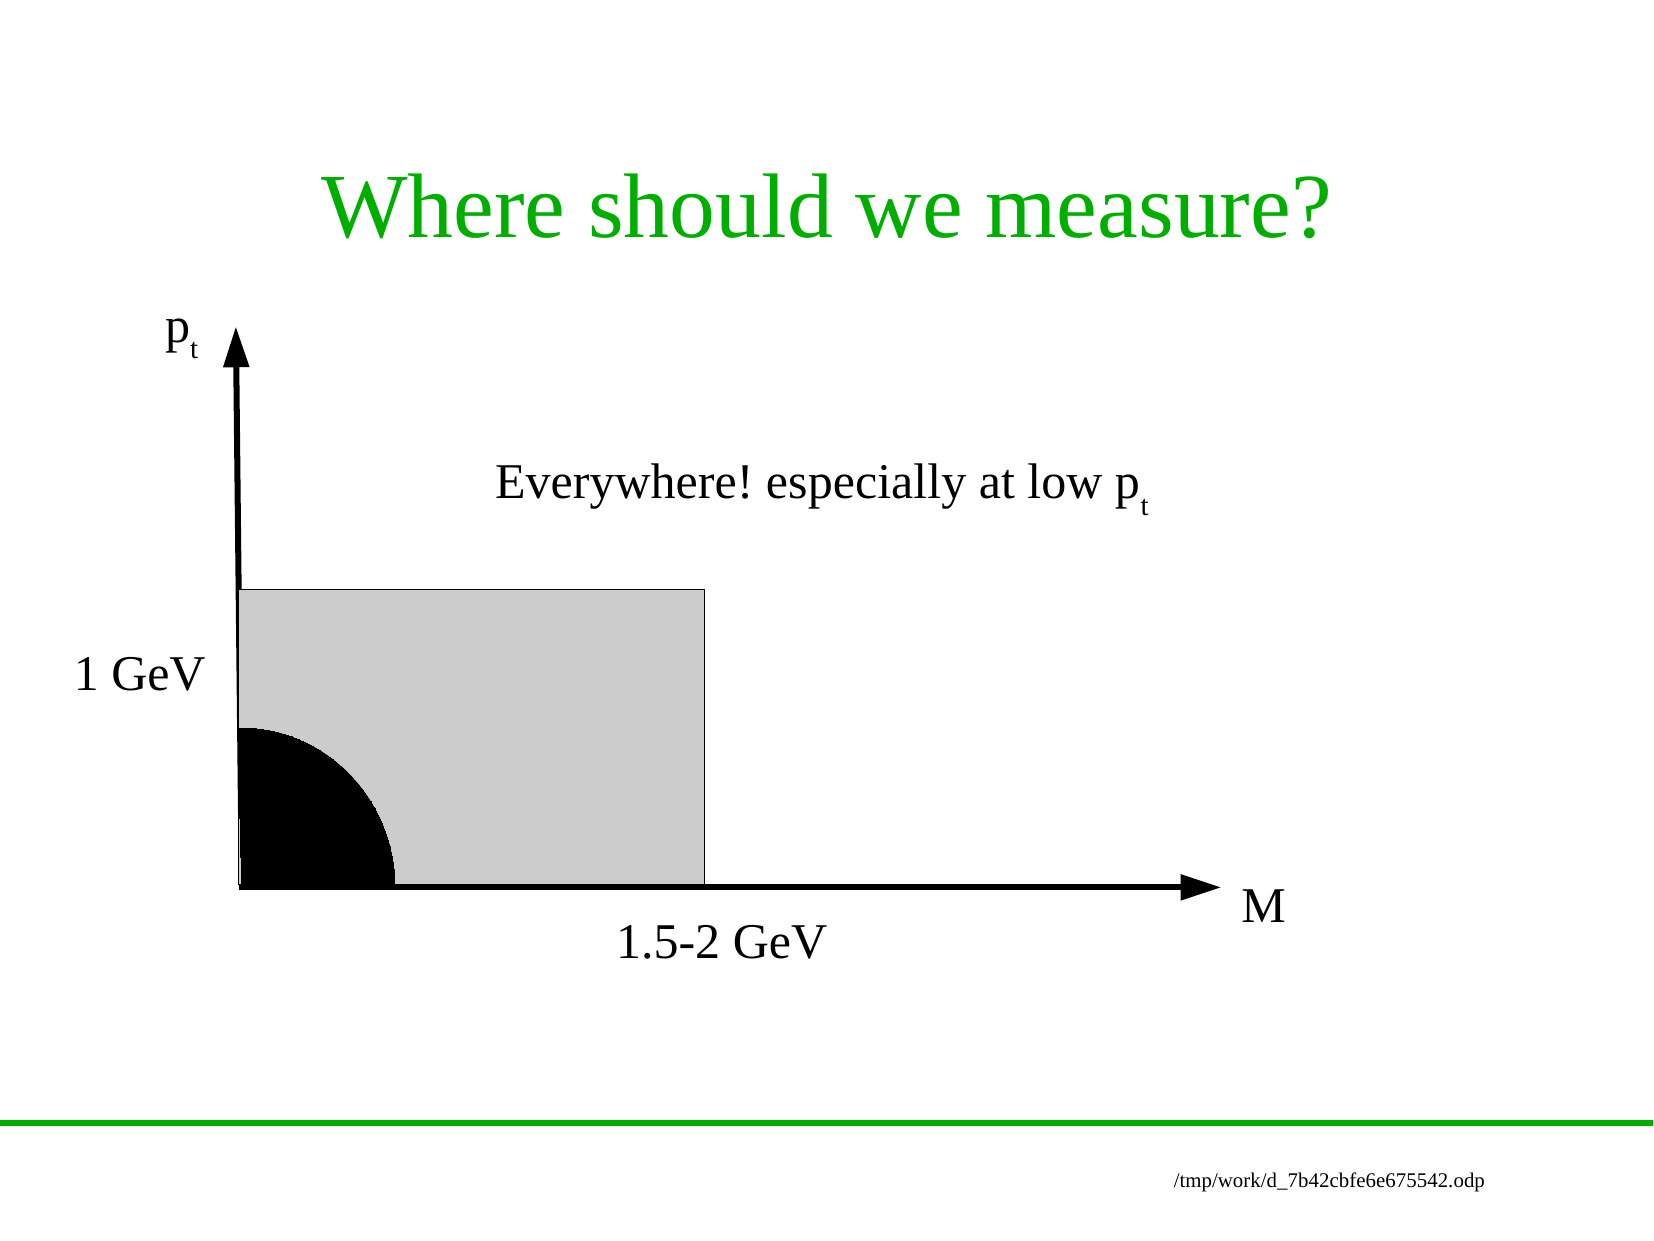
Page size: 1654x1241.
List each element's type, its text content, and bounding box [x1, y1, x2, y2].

text_box 1 GeV [73, 645, 206, 701]
text_box pt [165, 297, 199, 375]
text_box Everywhere! especially at low pt [495, 453, 1150, 537]
text_box 1.5-2 GeV [616, 913, 828, 970]
text_box M [1241, 878, 1286, 934]
title Where should we measure? [121, 102, 1534, 310]
text_box [237, 589, 705, 888]
